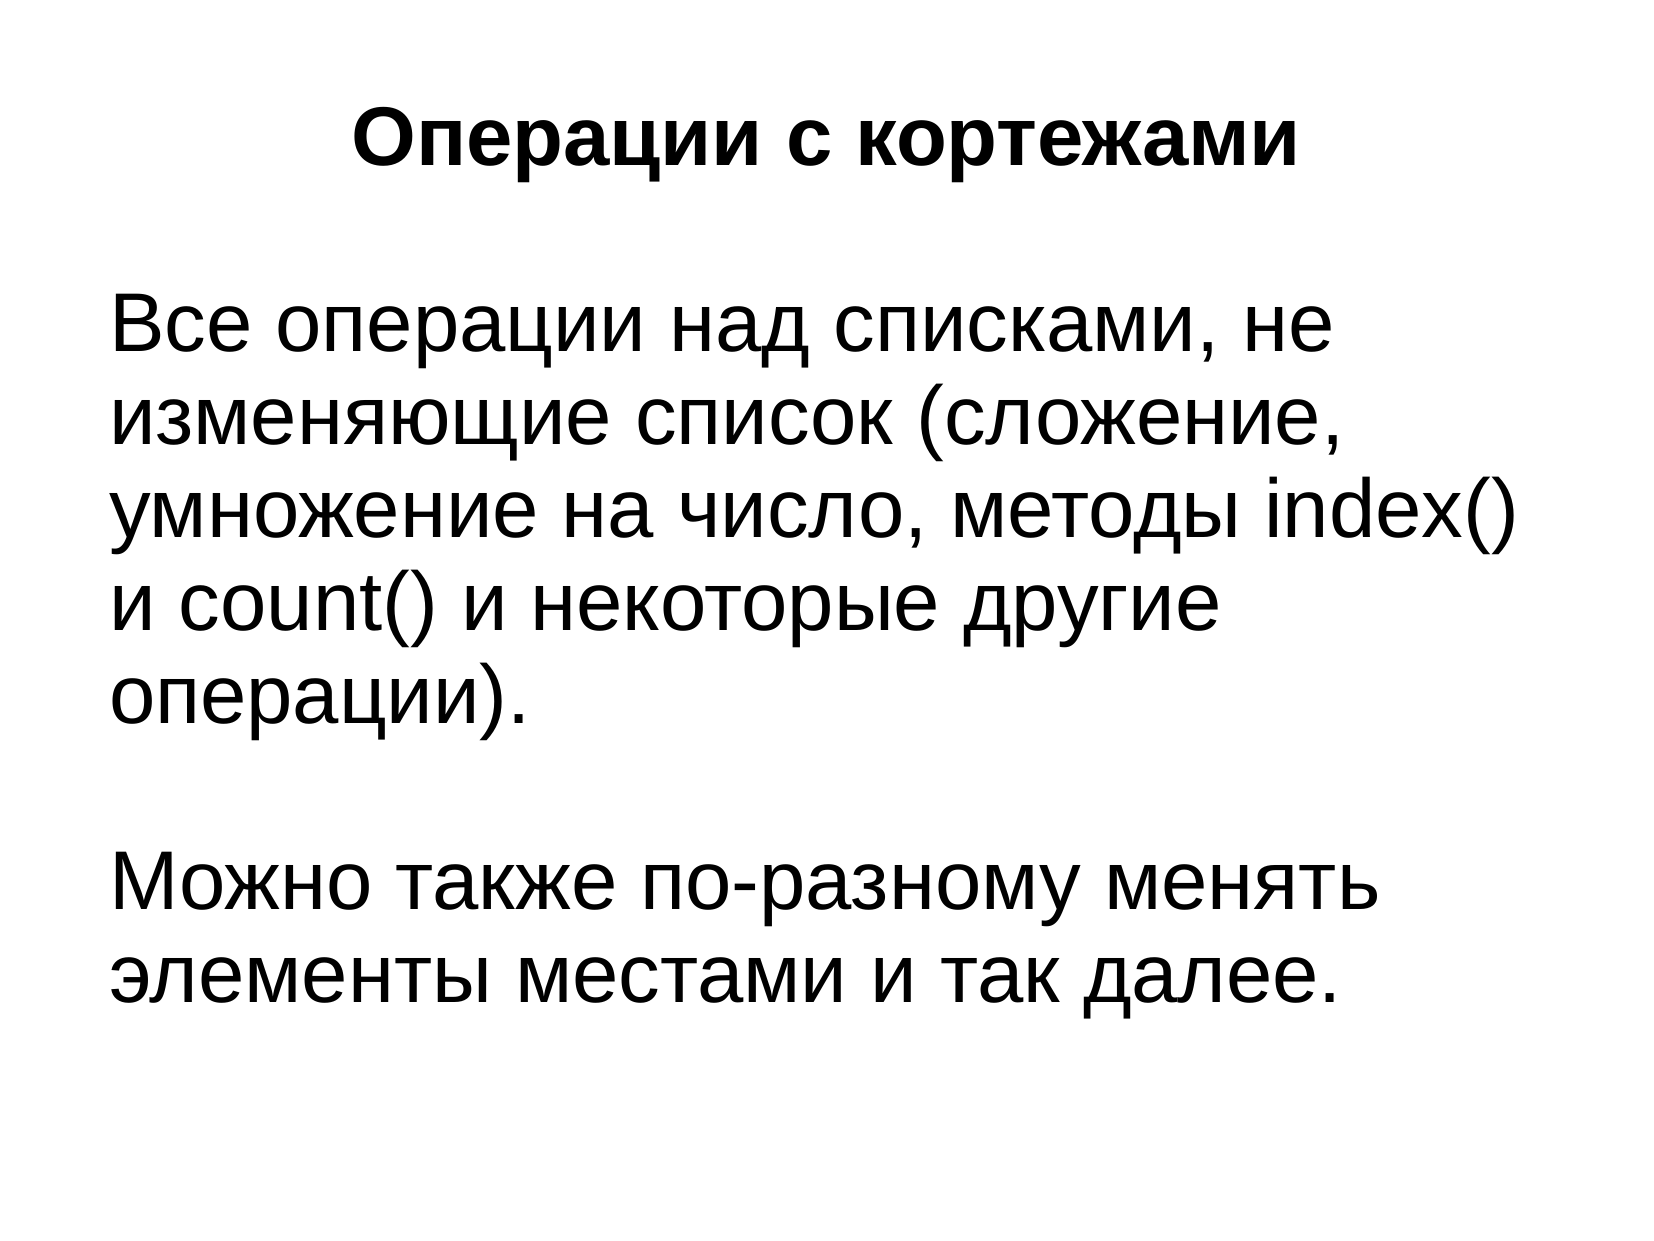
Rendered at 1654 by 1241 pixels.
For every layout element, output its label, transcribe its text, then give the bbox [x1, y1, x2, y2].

text_box Операции с кортежами Все операции над списками, не изменяющие список (сложение, умножение на число, методы index() и count() и некоторые другие операции). Можно также по-разному менять элементы местами и так далее. [94, 82, 1560, 1028]
